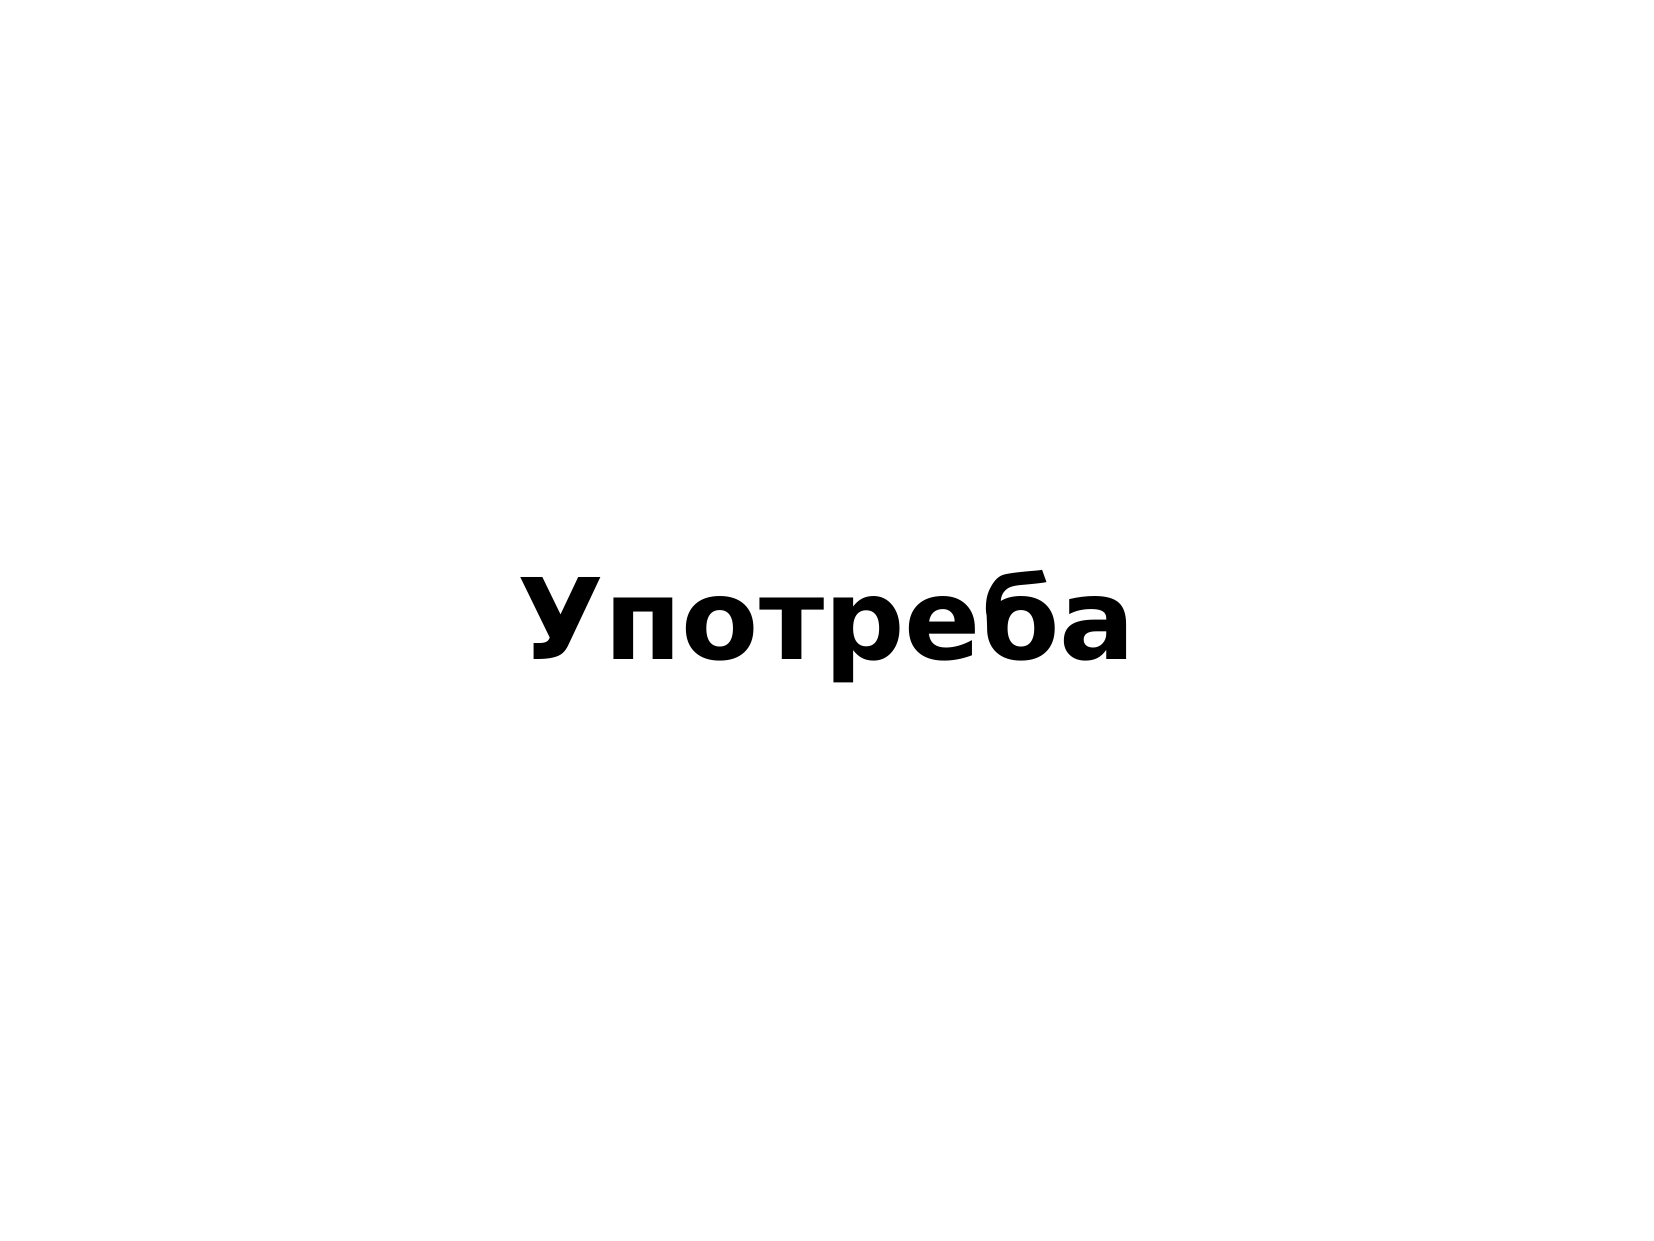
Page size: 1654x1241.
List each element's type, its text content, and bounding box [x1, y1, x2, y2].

subtitle Употреба [0, 0, 1654, 1241]
